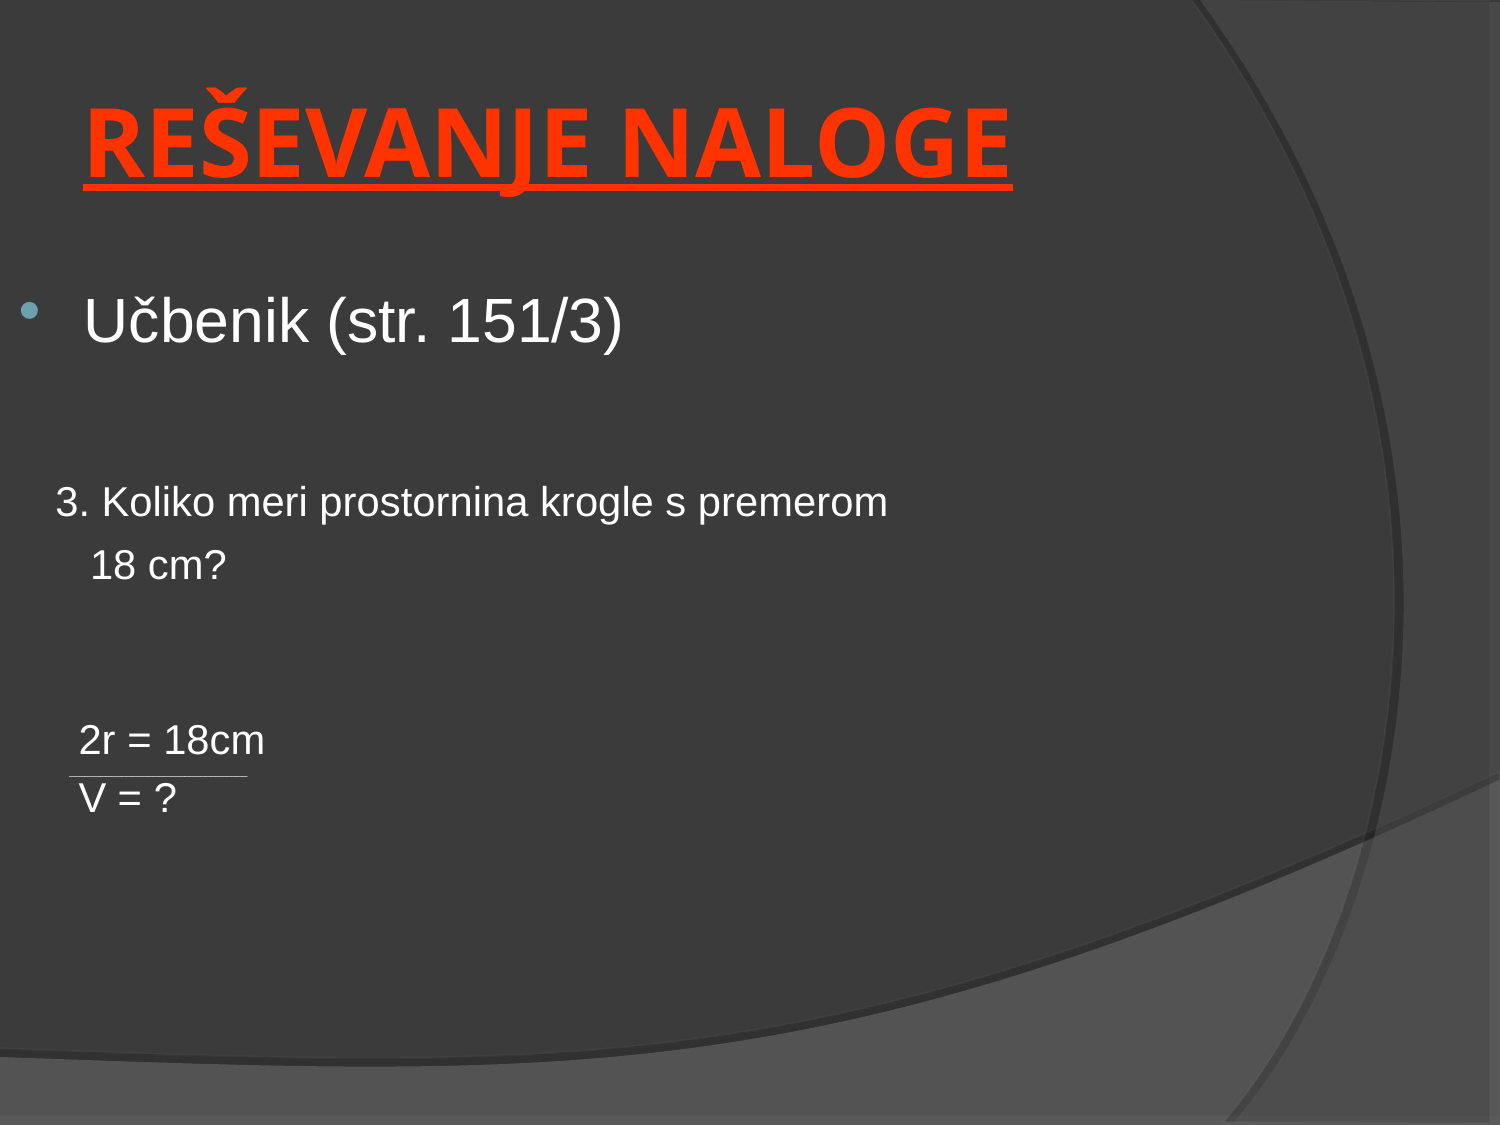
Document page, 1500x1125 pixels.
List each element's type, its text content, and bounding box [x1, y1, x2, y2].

title REŠEVANJE NALOGE [75, 45, 1300, 184]
list Učbenik (str. 151/3) 3. Koliko meri prostornina krogle s premerom 18 cm? 2r = 18cm V = ? [0, 184, 1500, 1125]
text_box __________________________________ [53, 739, 313, 787]
